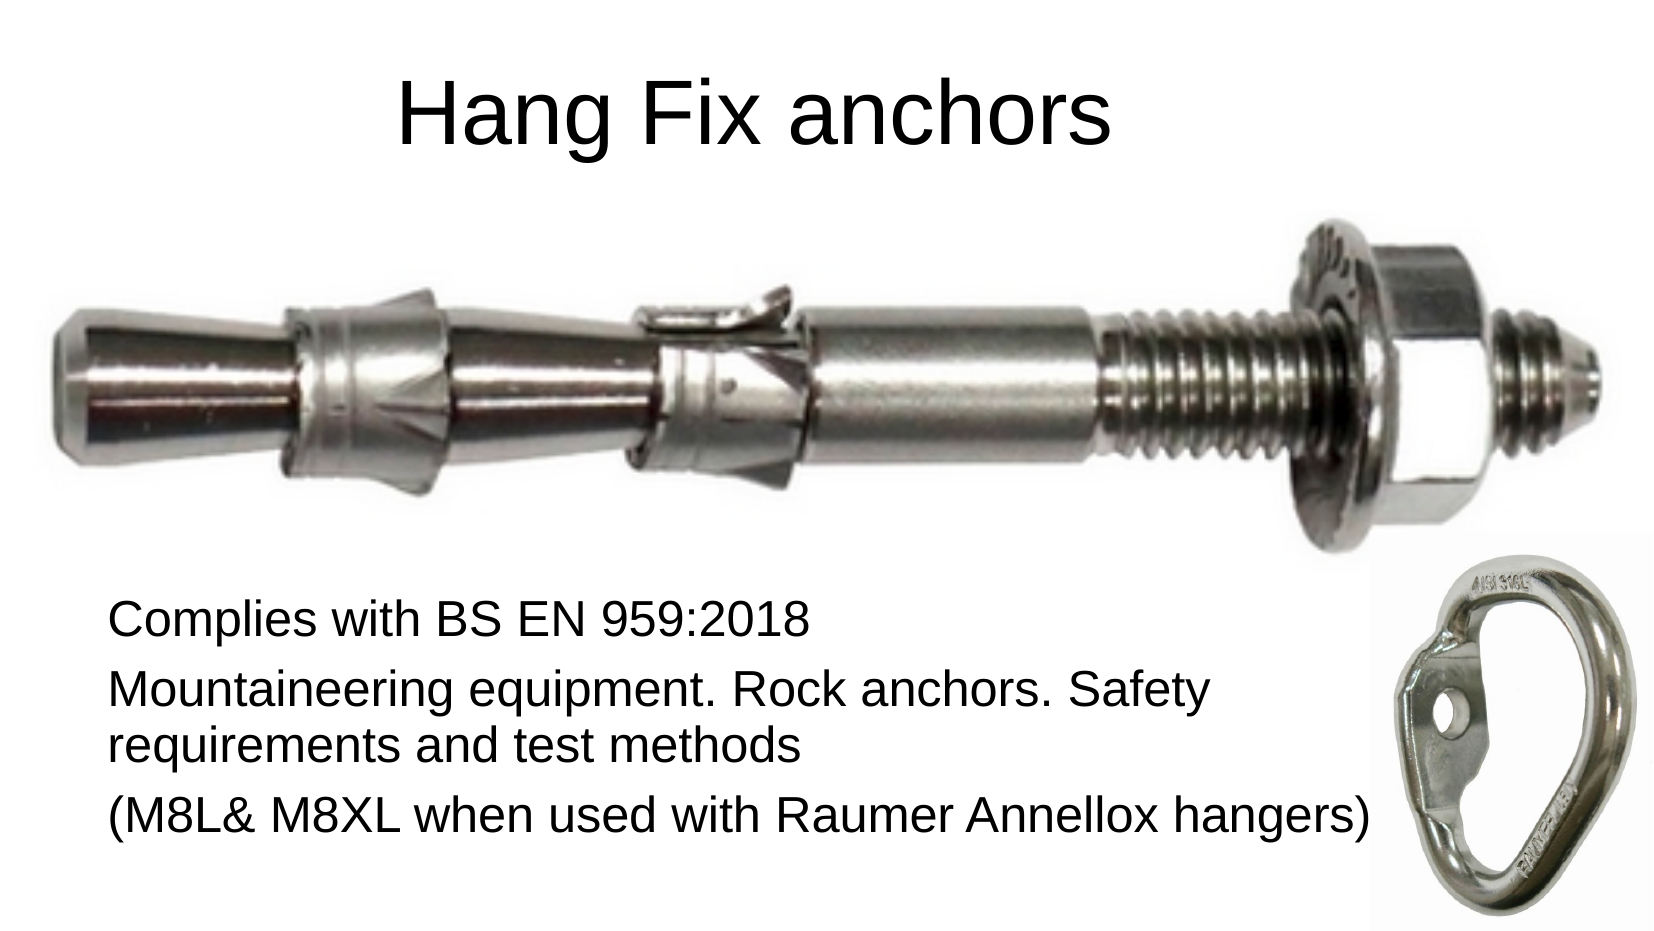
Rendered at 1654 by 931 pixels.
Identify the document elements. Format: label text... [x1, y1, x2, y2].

picture [14, 210, 1654, 931]
list Complies with BS EN 959:2018 Mountaineering equipment. Rock anchors. Safety requirements and test methods (M8L& M8XL when used with Raumer Annellox hangers) [75, 590, 1370, 898]
title Hang Fix anchors [23, 35, 1512, 191]
